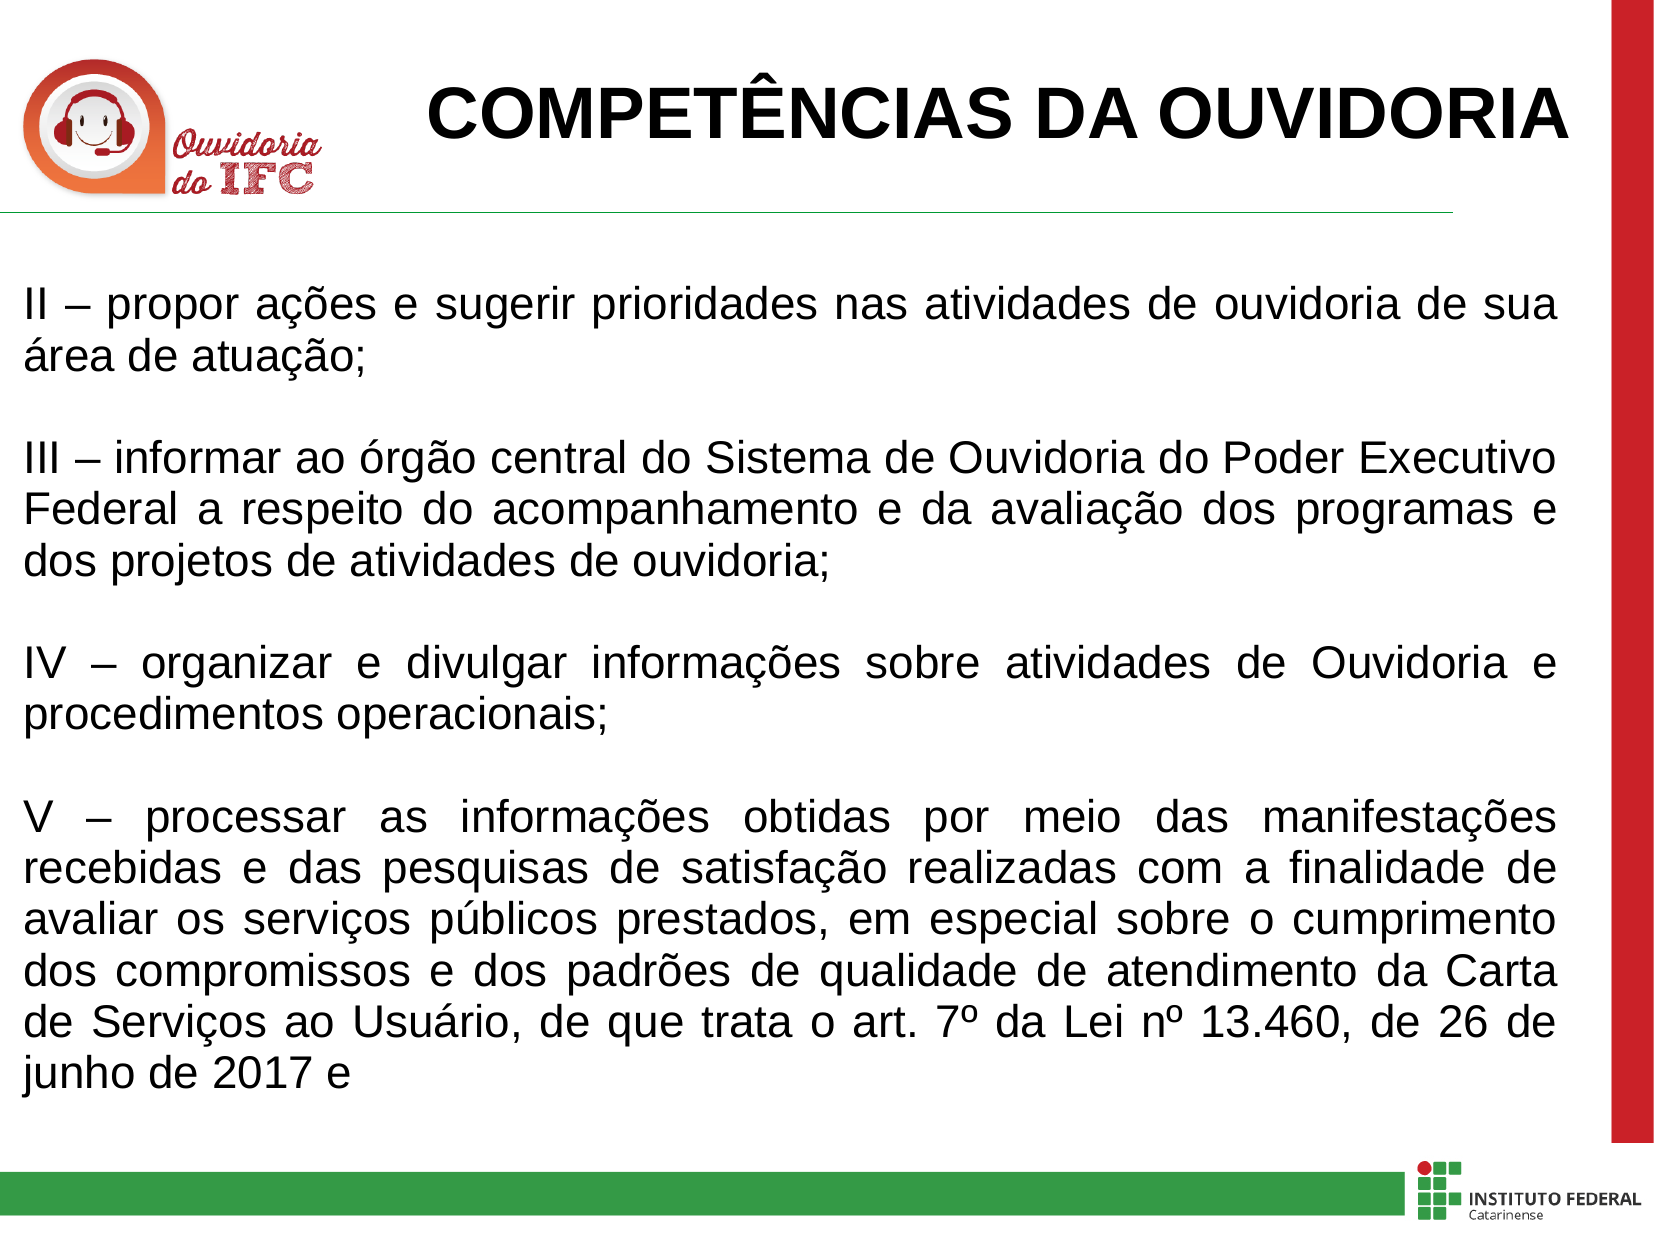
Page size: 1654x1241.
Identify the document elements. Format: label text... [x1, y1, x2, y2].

picture [0, 0, 1654, 1241]
title COMPETÊNCIAS DA OUVIDORIA [94, 35, 1583, 189]
subtitle II – propor ações e sugerir prioridades nas atividades de ouvidoria de sua área de atuação; III – informar ao órgão central do Sistema de Ouvidoria do Poder Executivo Federal a respeito do acompanhamento e da avaliação dos programas e dos projetos de atividades de ouvidoria; IV – organizar e divulgar informações sobre atividades de Ouvidoria e procedimentos operacionais; V – processar as informações obtidas por meio das manifestações recebidas e das pesquisas de satisfação realizadas com a finalidade de avaliar os serviços públicos prestados, em especial sobre o cumprimento dos compromissos e dos padrões de qualidade de atendimento da Carta de Serviços ao Usuário, de que trata o art. 7º da Lei nº 13.460, de 26 de junho de 2017 e [23, 278, 1560, 1241]
